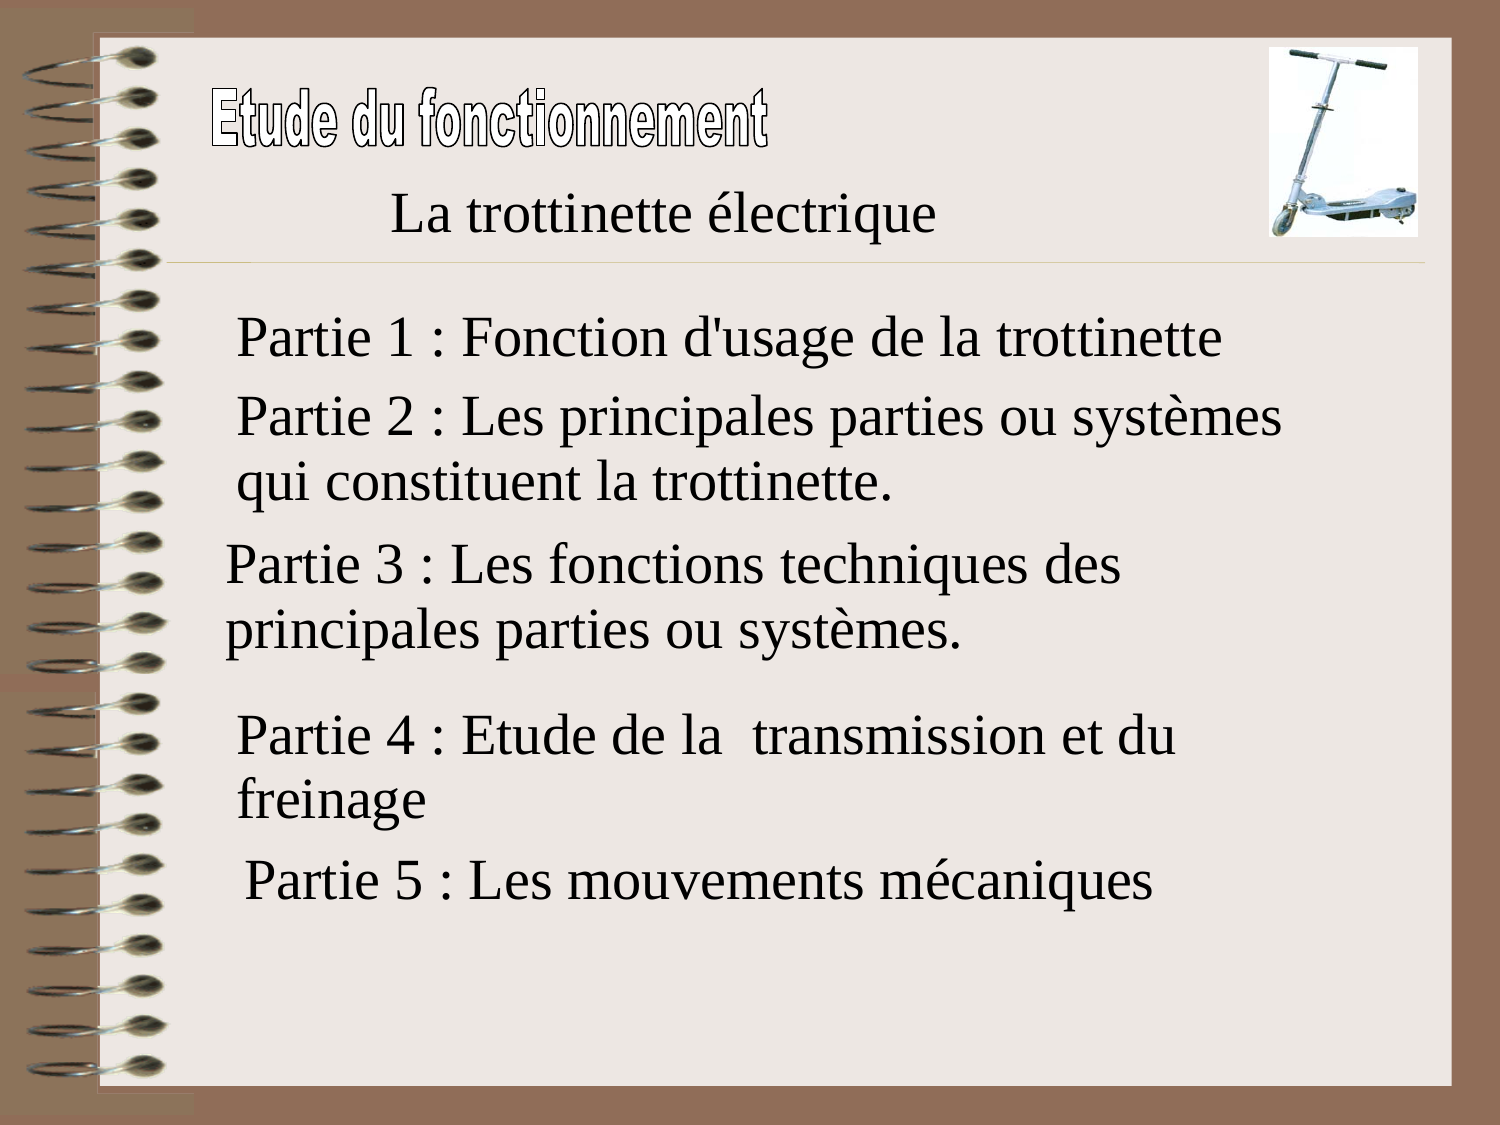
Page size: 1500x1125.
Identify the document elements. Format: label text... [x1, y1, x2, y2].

text_box [751, 88, 767, 147]
text_box [352, 88, 376, 147]
text_box [603, 103, 626, 146]
text_box [548, 103, 574, 147]
text_box [657, 103, 694, 146]
text_box [259, 104, 282, 147]
text_box [239, 88, 256, 147]
text_box [419, 87, 436, 146]
text_box [629, 103, 655, 147]
text_box [380, 104, 403, 147]
text_box [536, 104, 545, 146]
text_box [490, 103, 515, 147]
text_box Partie 3 : Les fonctions techniques des principales parties ou systèmes. [225, 531, 1259, 663]
text_box [212, 88, 237, 146]
text_box [516, 88, 533, 147]
text_box La trottinette électrique [295, 177, 1034, 243]
text_box Partie 4 : Etude de la transmission et du freinage [236, 702, 1329, 834]
text_box [312, 103, 337, 147]
text_box [536, 88, 545, 100]
picture [0, 692, 194, 1115]
text_box [697, 103, 722, 147]
text_box [576, 103, 600, 146]
text_box [285, 88, 309, 147]
text_box [464, 103, 487, 146]
picture [1269, 47, 1418, 237]
text_box Partie 1 : Fonction d'usage de la trottinette [236, 300, 1241, 367]
picture [0, 8, 194, 674]
text_box [725, 103, 748, 146]
text_box Partie 5 : Les mouvements mécaniques [244, 844, 1219, 910]
text_box Partie 2 : Les principales parties ou systèmes qui constituent la trottinette. [236, 383, 1329, 515]
text_box [436, 103, 461, 147]
